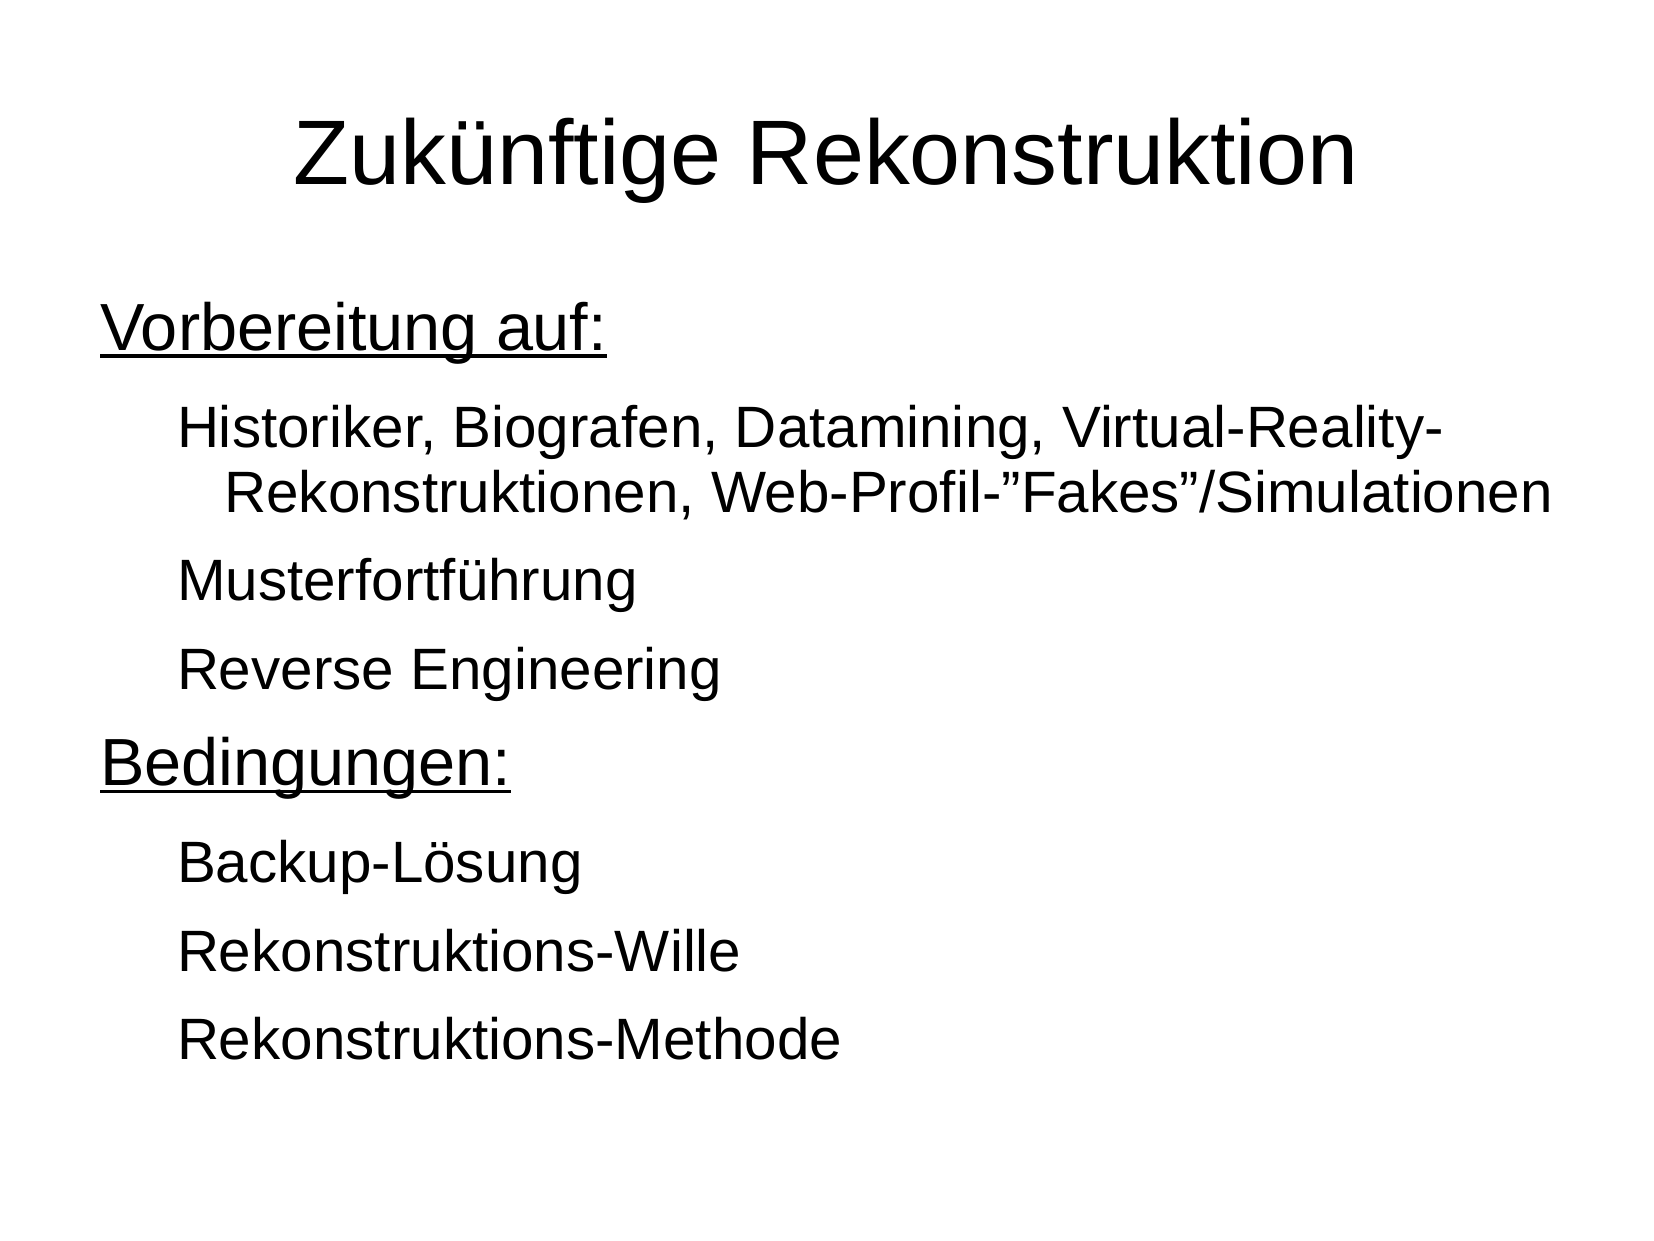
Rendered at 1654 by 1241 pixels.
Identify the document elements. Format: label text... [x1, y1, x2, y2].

list Vorbereitung auf: Historiker, Biografen, Datamining, Virtual-Reality-Rekonstruktionen, Web-Profil-”Fakes”/Simulationen Musterfortführung Reverse Engineering Bedingungen: Backup-Lösung Rekonstruktions-Wille Rekonstruktions-Methode [82, 290, 1571, 1094]
title Zukünftige Rekonstruktion [82, 49, 1571, 257]
